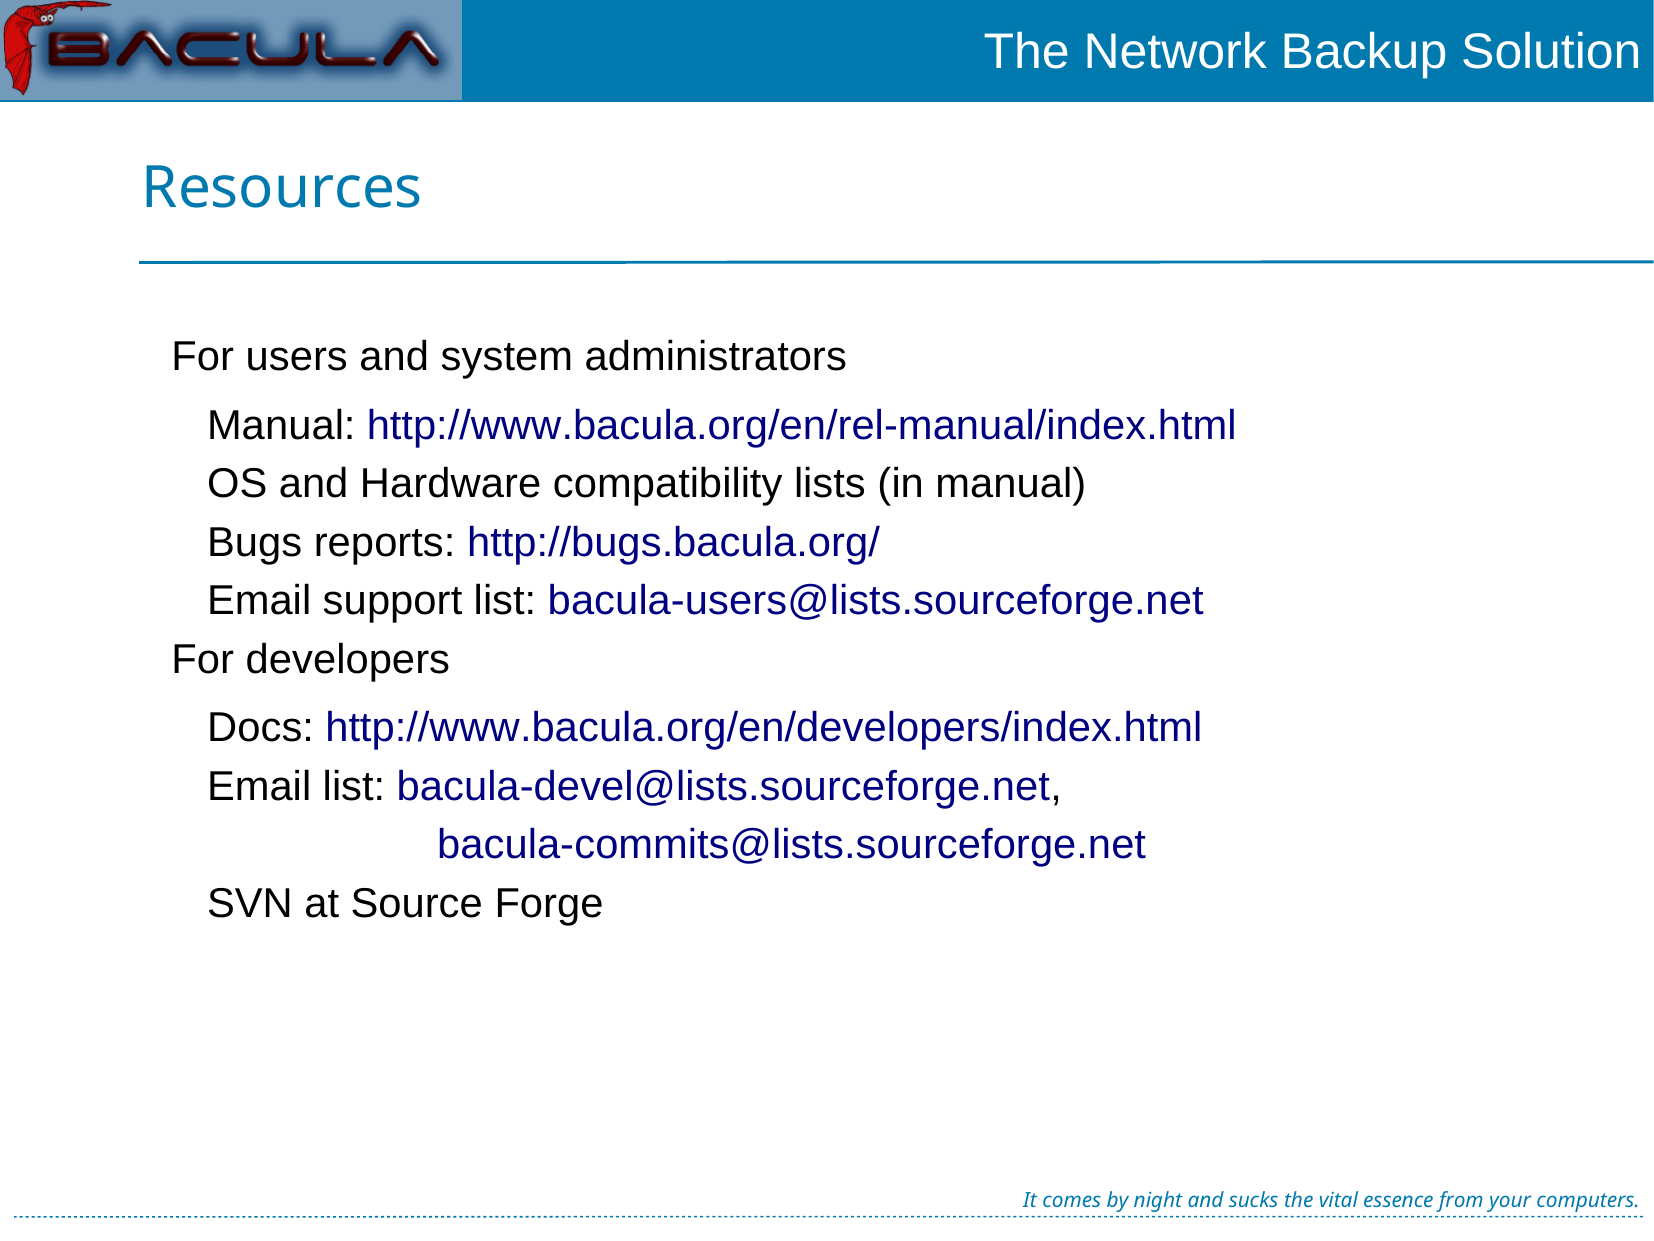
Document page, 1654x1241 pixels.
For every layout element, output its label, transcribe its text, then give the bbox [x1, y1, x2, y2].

picture [0, 0, 461, 99]
title Resources [141, 112, 1501, 226]
list For users and system administrators Manual: http://www.bacula.org/en/rel-manual/index.html OS and Hardware compatibility lists (in manual) Bugs reports: http://bugs.bacula.org/ Email support list: bacula-users@lists.sourceforge.net For developers Docs: http://www.bacula.org/en/developers/index.html Email list: bacula-devel@lists.sourceforge.net, bacula-commits@lists.sourceforge.net SVN at Source Forge [112, 333, 1510, 1143]
